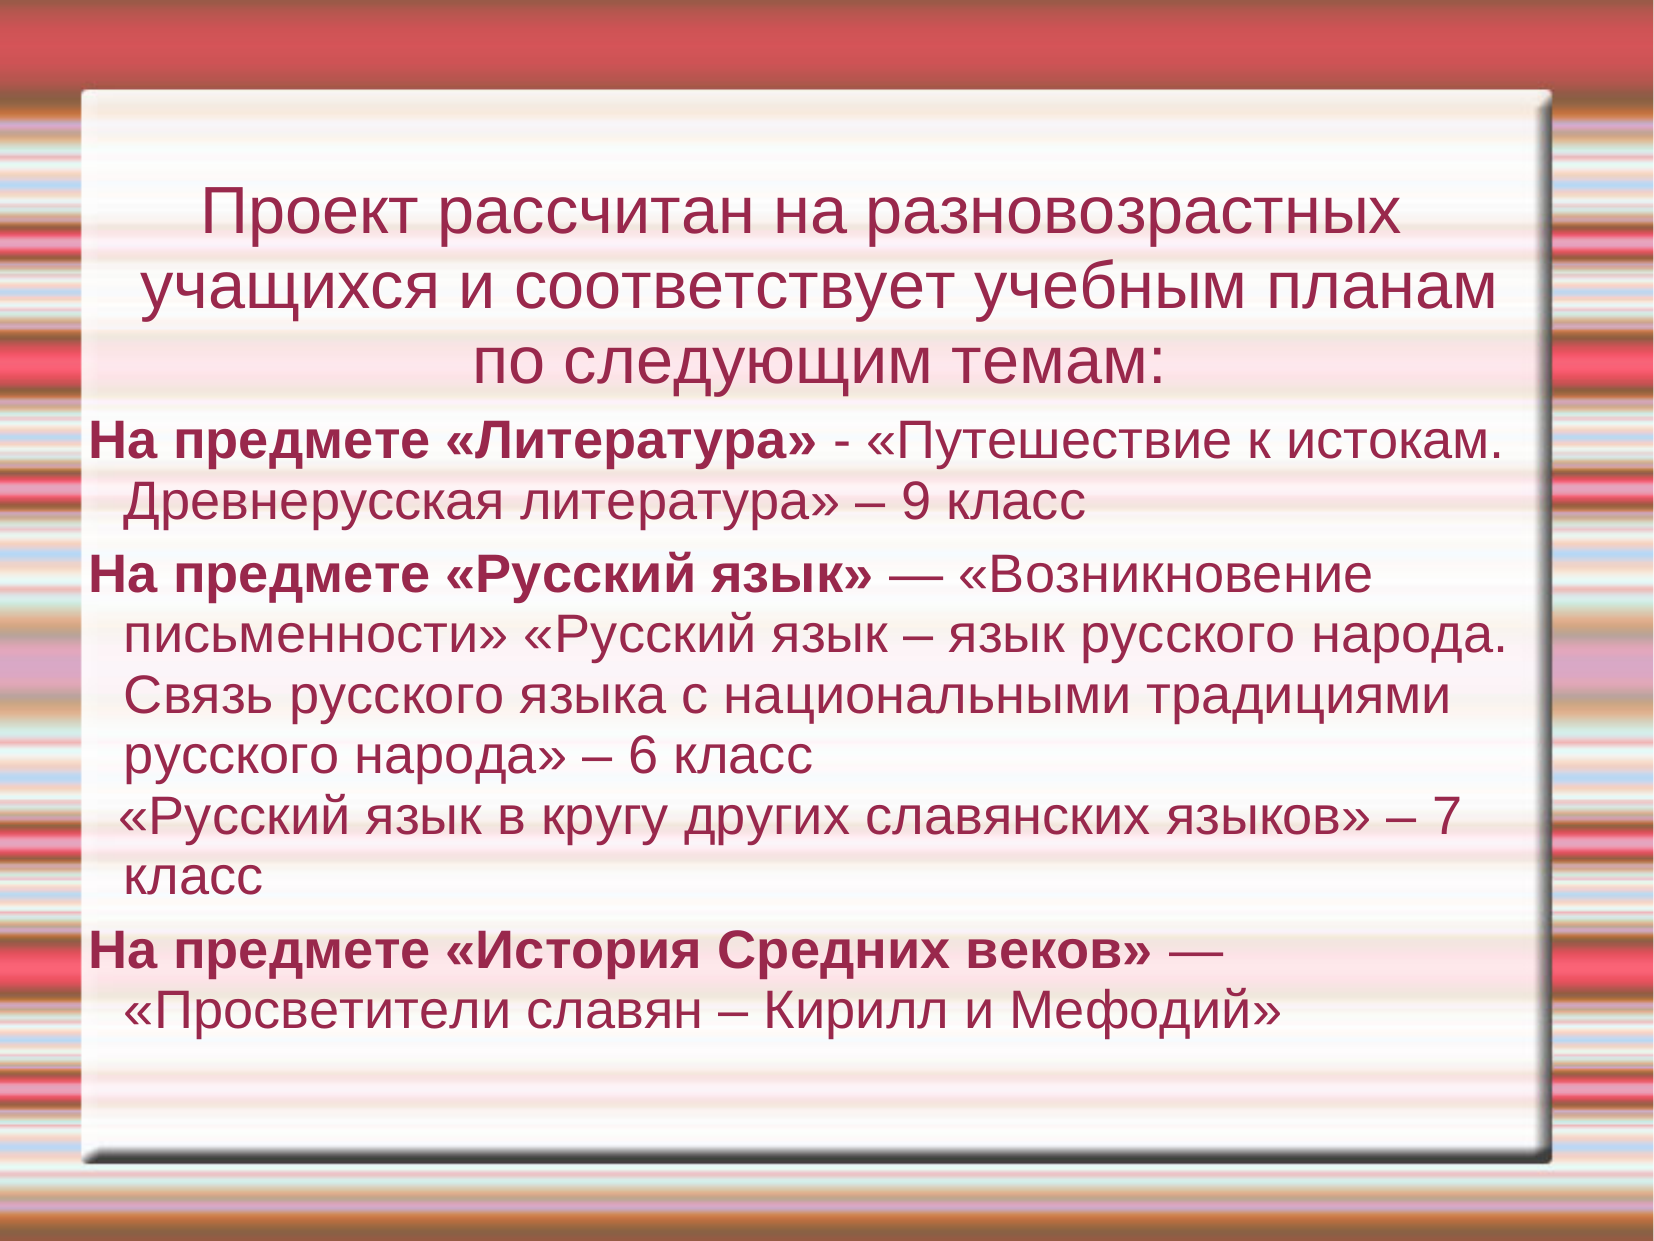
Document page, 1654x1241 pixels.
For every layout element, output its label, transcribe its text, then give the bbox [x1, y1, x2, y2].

subtitle Проект рассчитан на разновозрастных учащихся и соответствует учебным планам по следующим темам: На предмете «Литература» - «Путешествие к истокам. Древнерусская литература» – 9 класс На предмете «Русский язык» — «Возникновение письменности» «Русский язык – язык русского народа. Связь русского языка с национальными традициями русского народа» – 6 класс «Русский язык в кругу других славянских языков» – 7 класс На предмете «История Средних веков» — «Просветители славян – Кирилл и Мефодий» [88, 88, 1516, 1125]
picture [0, 0, 1654, 1241]
